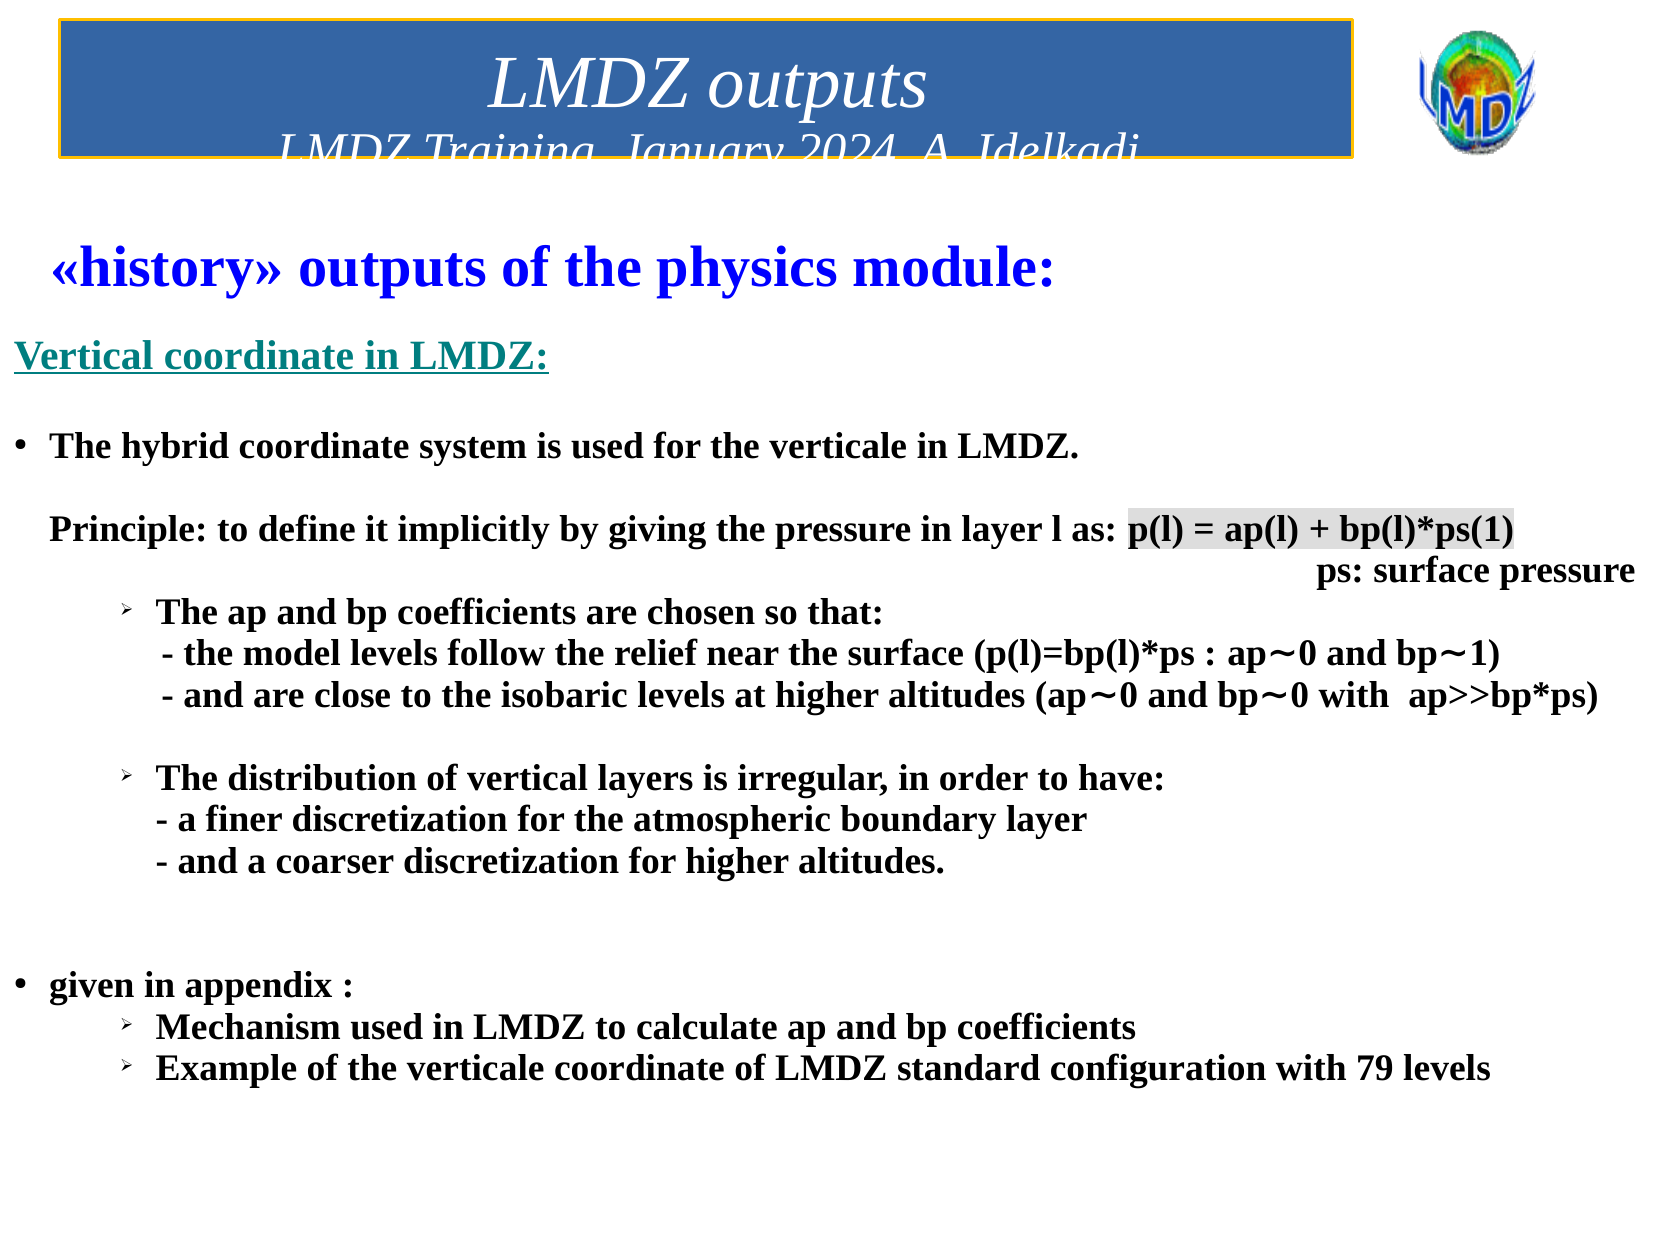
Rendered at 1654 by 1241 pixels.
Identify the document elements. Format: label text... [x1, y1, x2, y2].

text_box Vertical coordinate in LMDZ: The hybrid coordinate system is used for the verticale in LMDZ. Principle: to define it implicitly by giving the pressure in layer l as: p(l) = ap(l) + bp(l)*ps(1) ps: surface pressure The ap and bp coefficients are chosen so that: - the model levels follow the relief near the surface (p(l)=bp(l)*ps : ap∼0 and bp∼1) - and are close to the isobaric levels at higher altitudes (ap∼0 and bp∼0 with ap>>bp*ps) The distribution of vertical layers is irregular, in order to have: - a finer discretization for the atmospheric boundary layer - and a coarser discretization for higher altitudes. given in appendix : Mechanism used in LMDZ to calculate ap and bp coefficients Example of the verticale coordinate of LMDZ standard configuration with 79 levels [0, 324, 1654, 1153]
text_box «history» outputs of the physics module: [35, 226, 1071, 322]
text_box LMDZ outputs LMDZ Training, January 2024, A. Idelkadi [59, 33, 1359, 152]
picture [1419, 29, 1536, 158]
